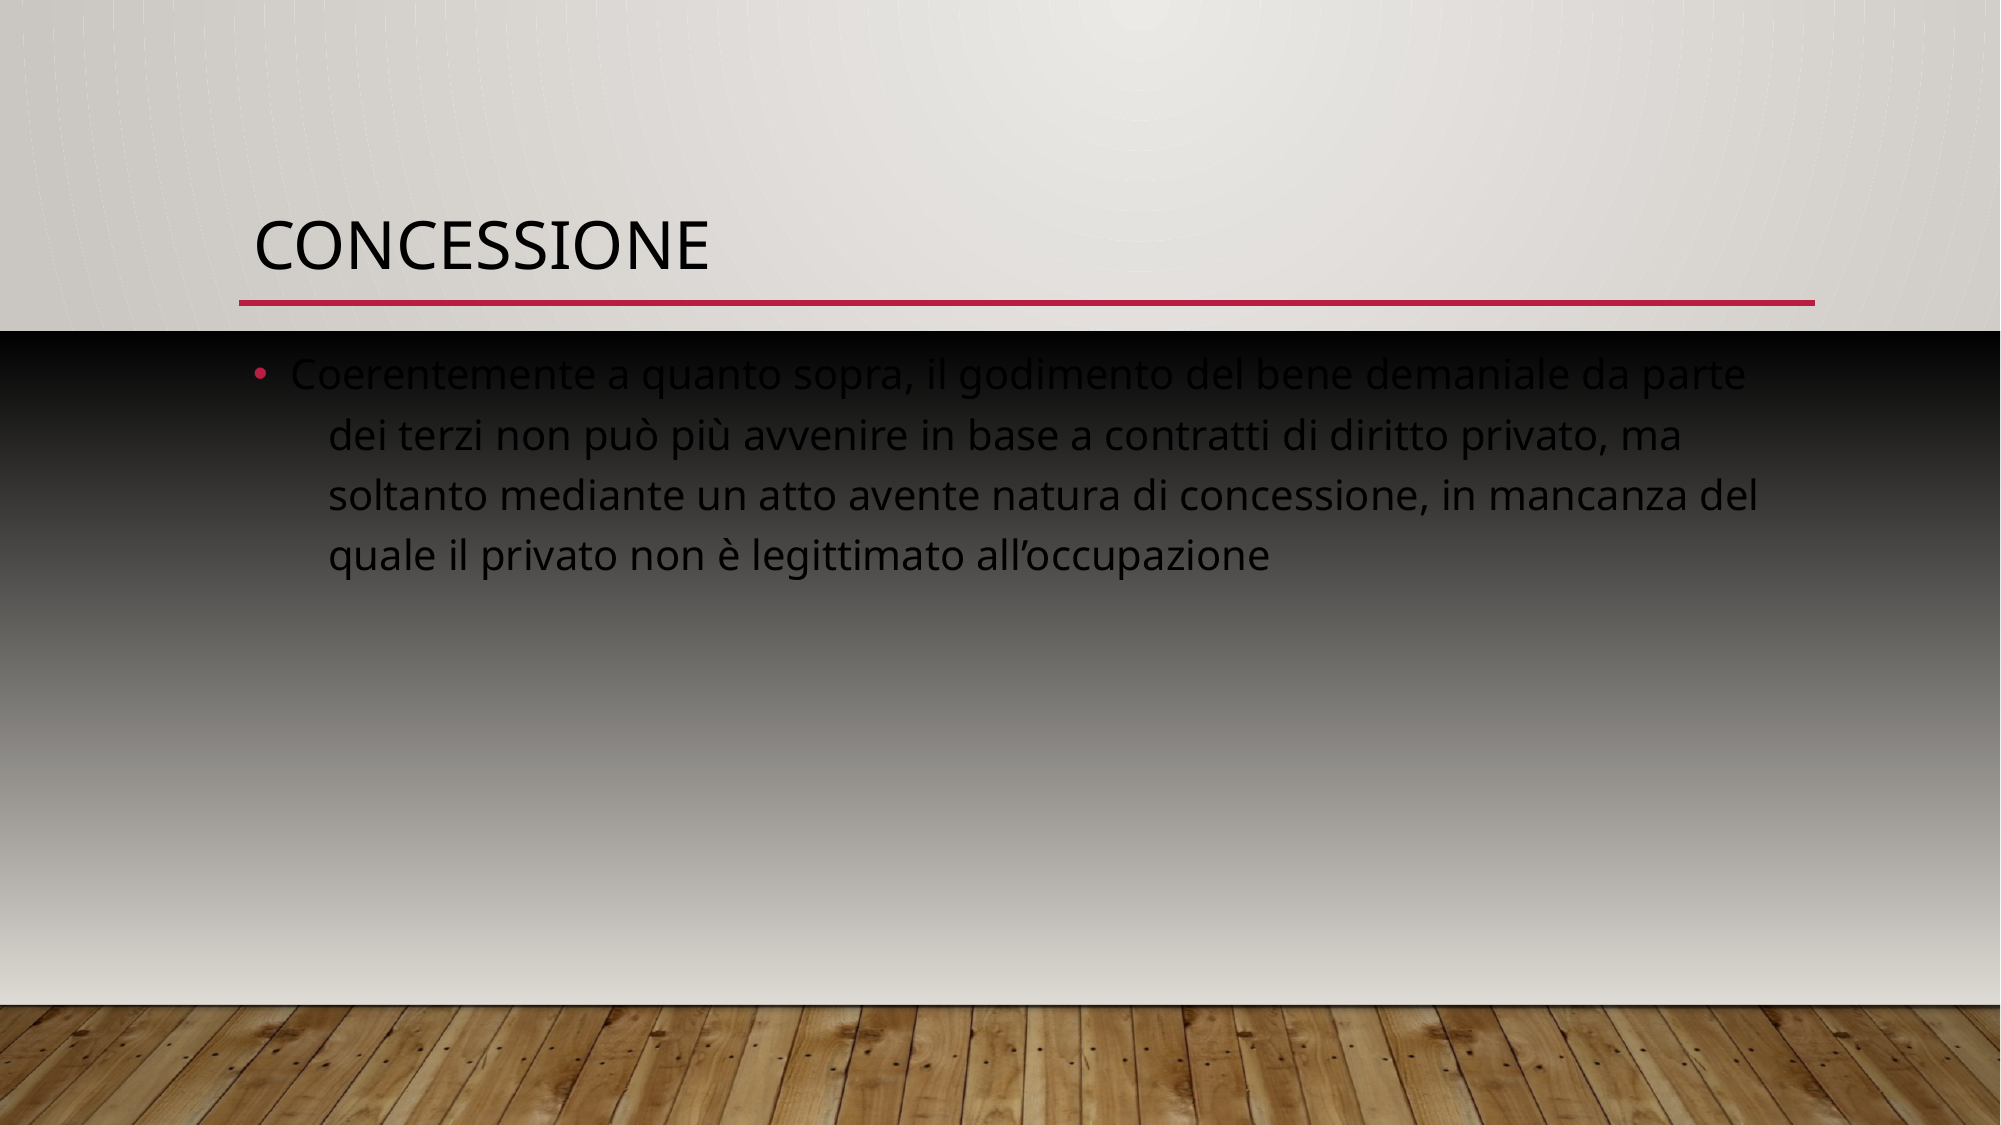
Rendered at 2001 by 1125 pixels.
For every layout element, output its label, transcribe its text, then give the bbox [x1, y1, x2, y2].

list Coerentemente a quanto sopra, il godimento del bene demaniale da parte dei terzi non può più avvenire in base a contratti di diritto privato, ma soltanto mediante un atto avente natura di concessione, in mancanza del quale il privato non è legittimato all’occupazione [238, 330, 1814, 897]
title Concessione [238, 131, 1814, 305]
